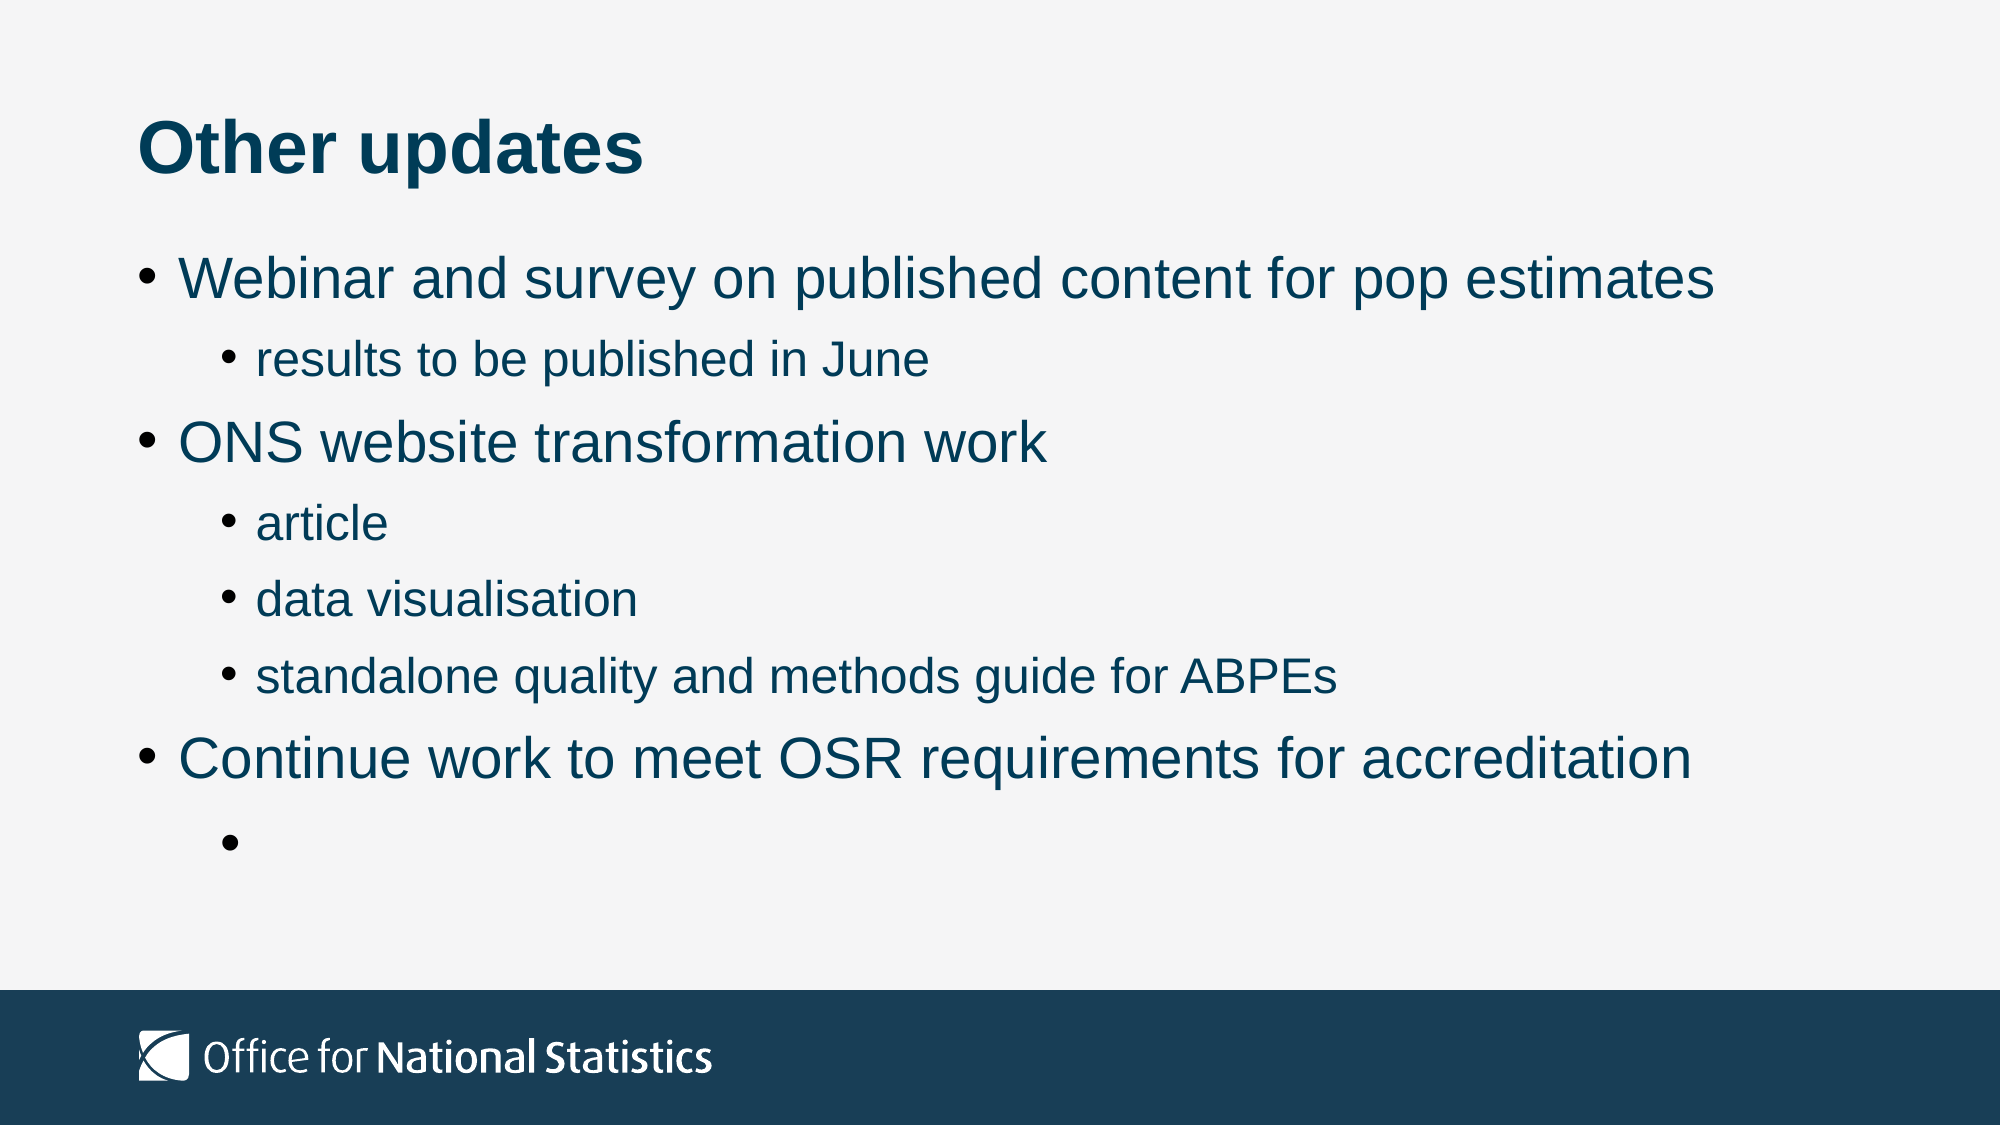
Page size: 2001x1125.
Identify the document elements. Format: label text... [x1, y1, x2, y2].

title Other updates [137, 105, 1863, 192]
list Webinar and survey on published content for pop estimates results to be published in June ONS website transformation work article data visualisation standalone quality and methods guide for ABPEs Continue work to meet OSR requirements for accreditation [137, 233, 1863, 890]
